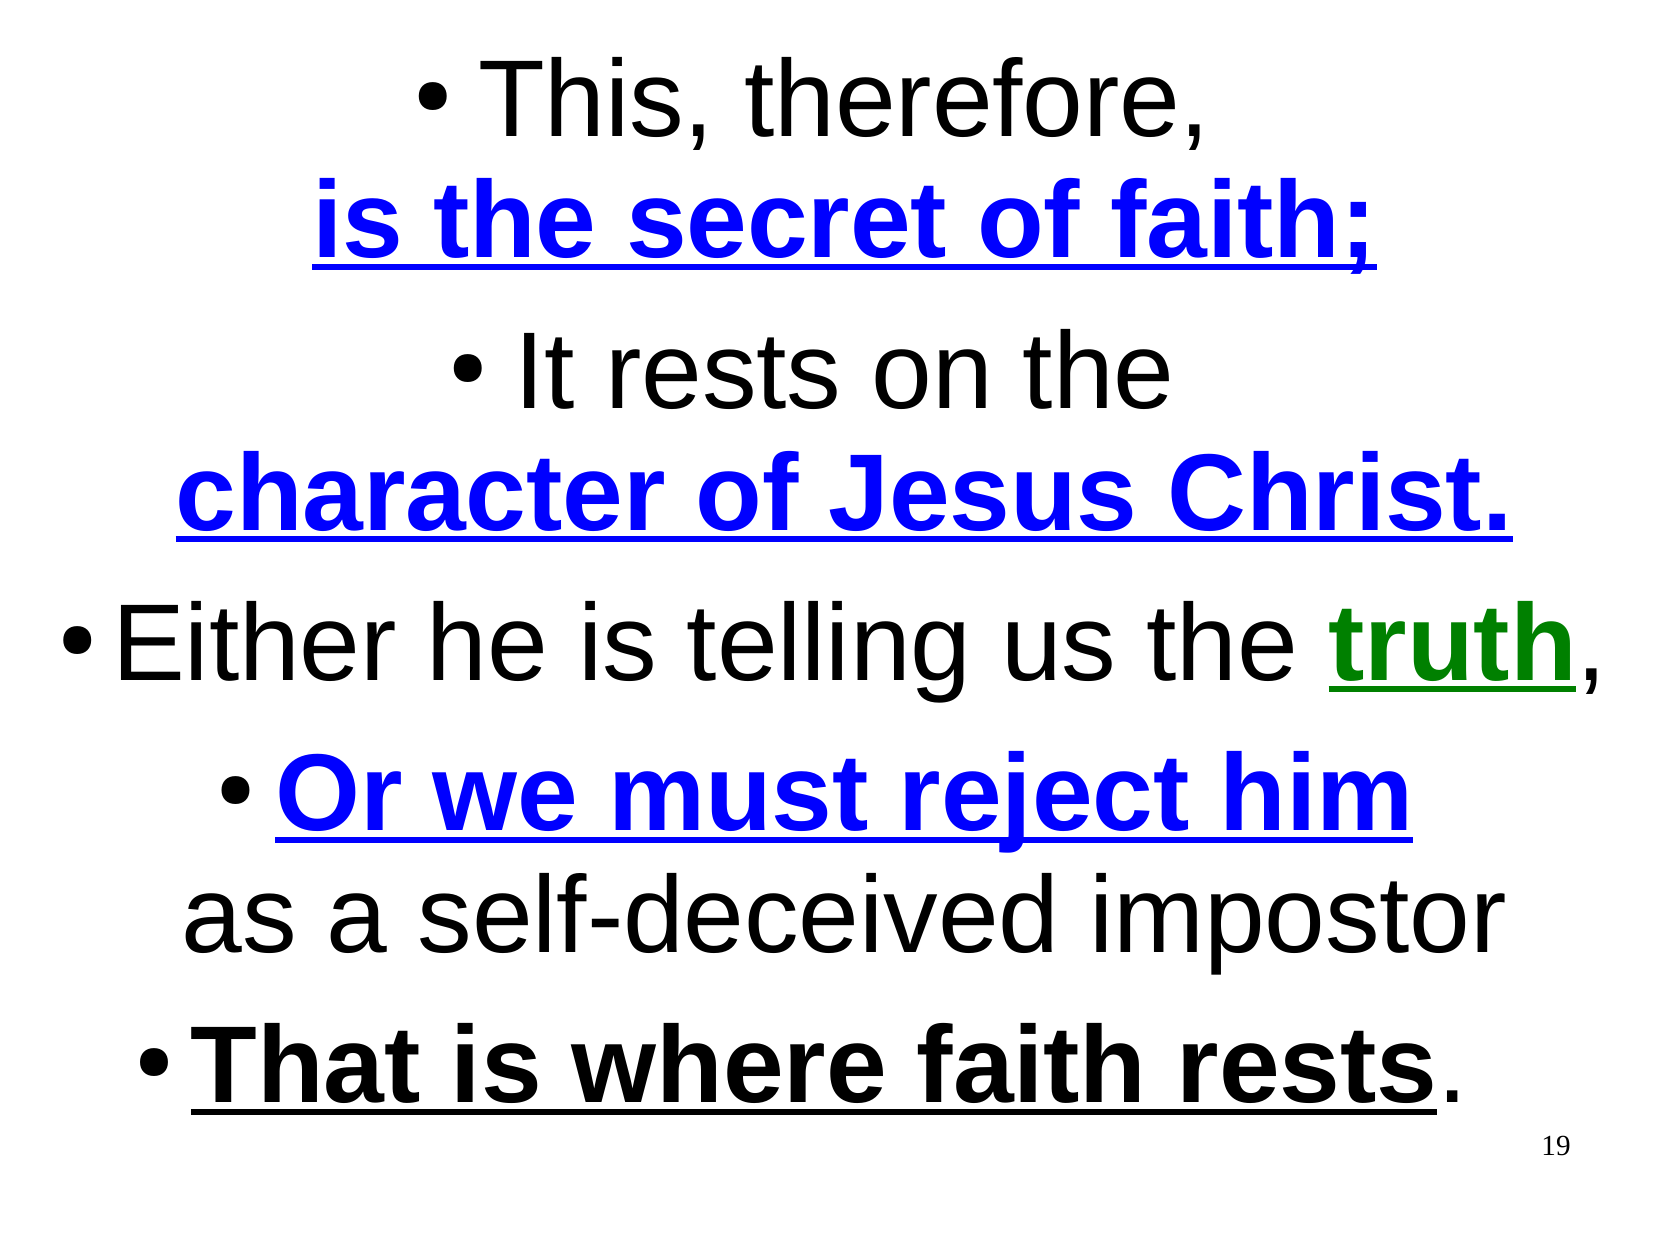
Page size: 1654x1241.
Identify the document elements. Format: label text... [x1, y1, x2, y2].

list This, therefore, is the secret of faith; It rests on the character of Jesus Christ. Either he is telling us the truth, Or we must reject him as a self-deceived impostor That is where faith rests. [37, 37, 1613, 1238]
